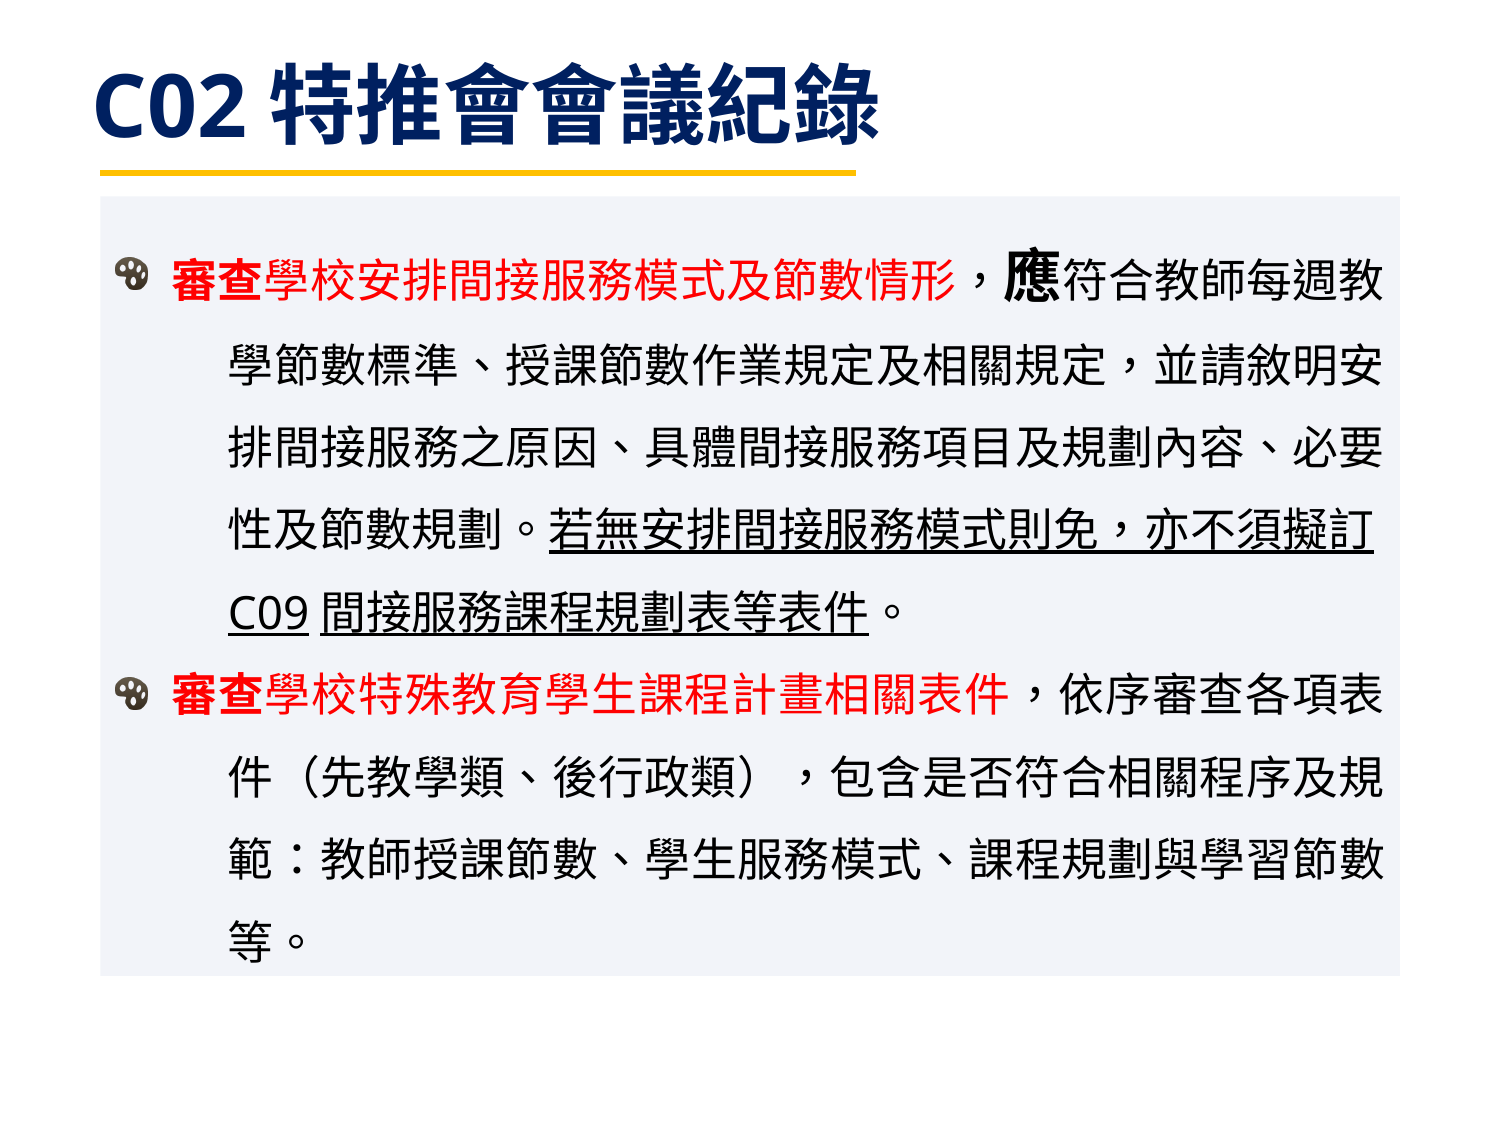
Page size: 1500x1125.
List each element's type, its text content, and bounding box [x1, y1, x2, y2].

text_box C02特推會會議紀錄 [76, 42, 890, 164]
text_box 審查學校安排間接服務模式及節數情形，應符合教師每週教學節數標準、授課節數作業規定及相關規定，並請敘明安排間接服務之原因、具體間接服務項目及規劃內容、必要性及節數規劃。若無安排間接服務模式則免，亦不須擬訂C09間接服務課程規劃表等表件。 審查學校特殊教育學生課程計畫相關表件，依序審查各項表件（先教學類、後行政類），包含是否符合相關程序及規範：教師授課節數、學生服務模式、課程規劃與學習節數等。 [100, 196, 1400, 901]
